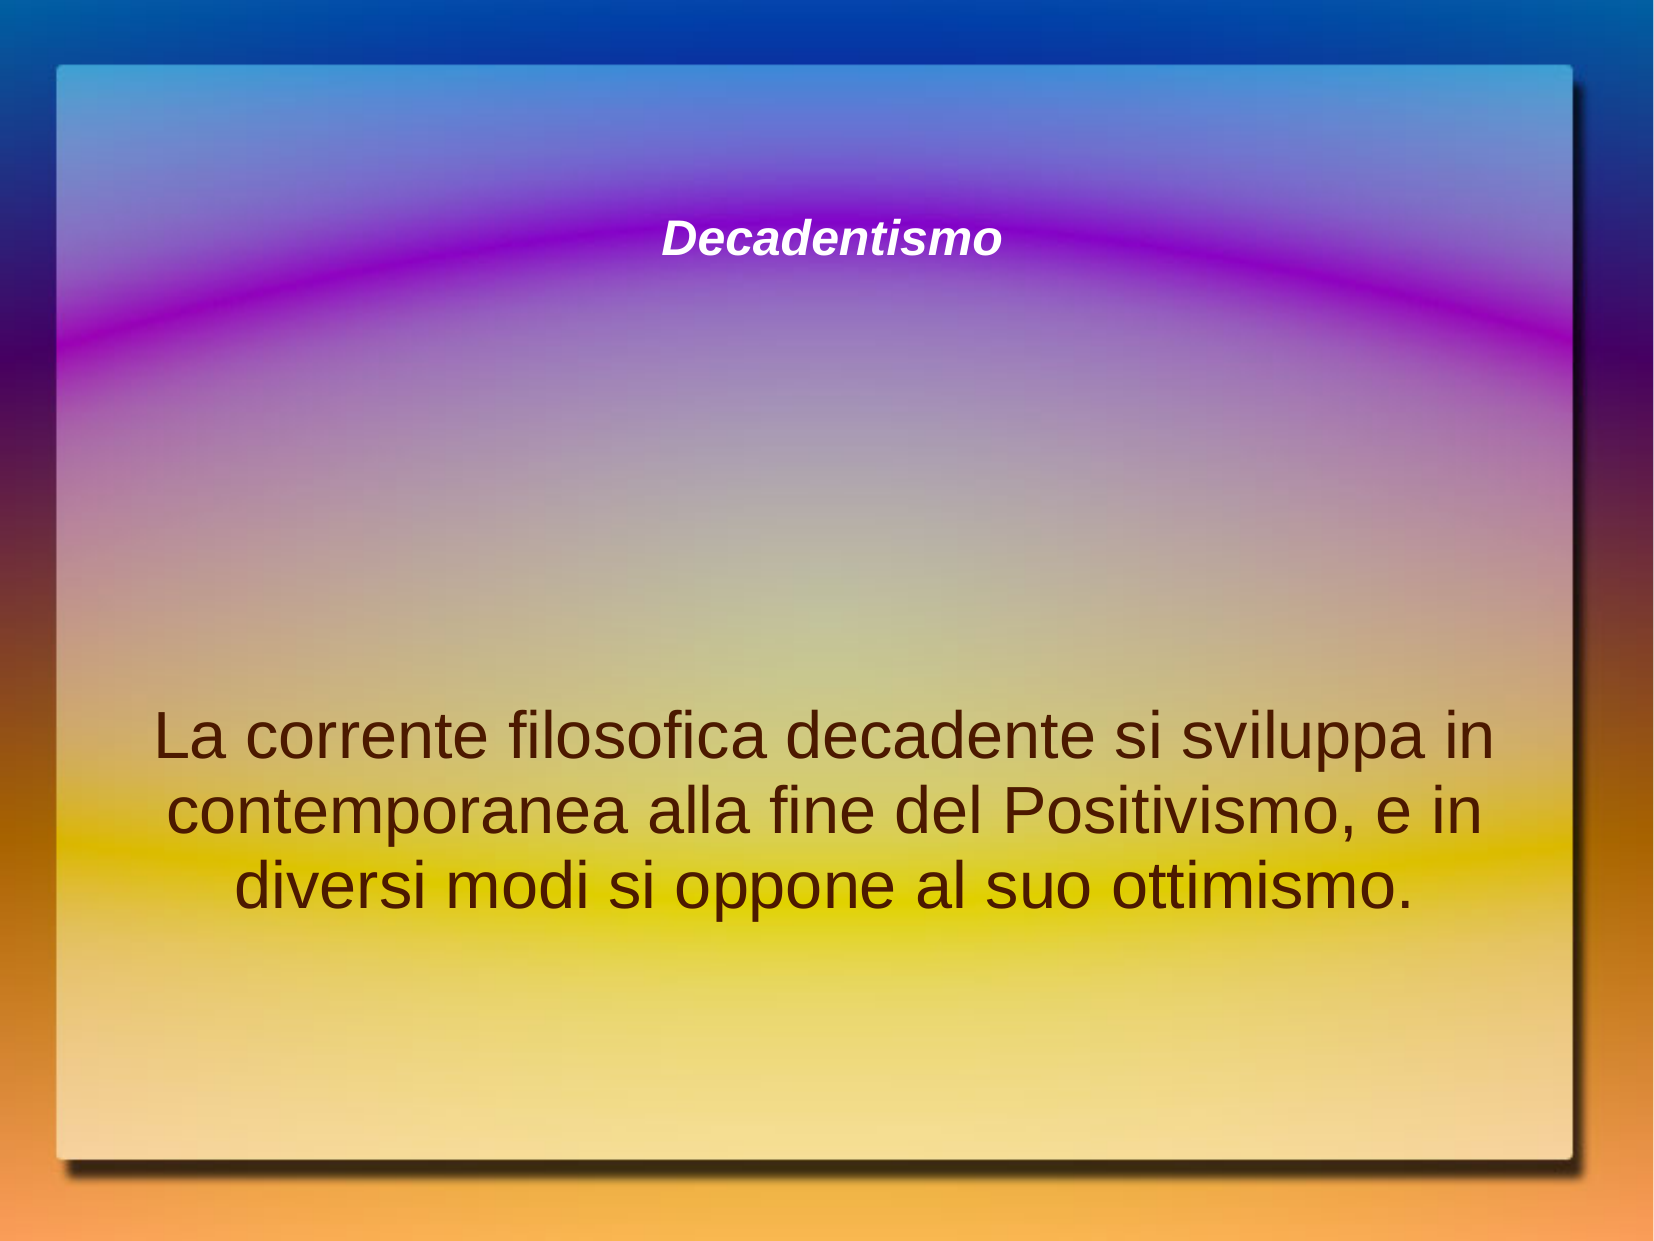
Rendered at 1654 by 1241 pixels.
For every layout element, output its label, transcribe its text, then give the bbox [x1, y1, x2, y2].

title Decadentismo [126, 142, 1539, 333]
picture [0, 0, 1654, 1241]
subtitle La corrente filosofica decadente si sviluppa in contemporanea alla fine del Positivismo, e in diversi modi si oppone al suo ottimismo. [119, 461, 1532, 1160]
